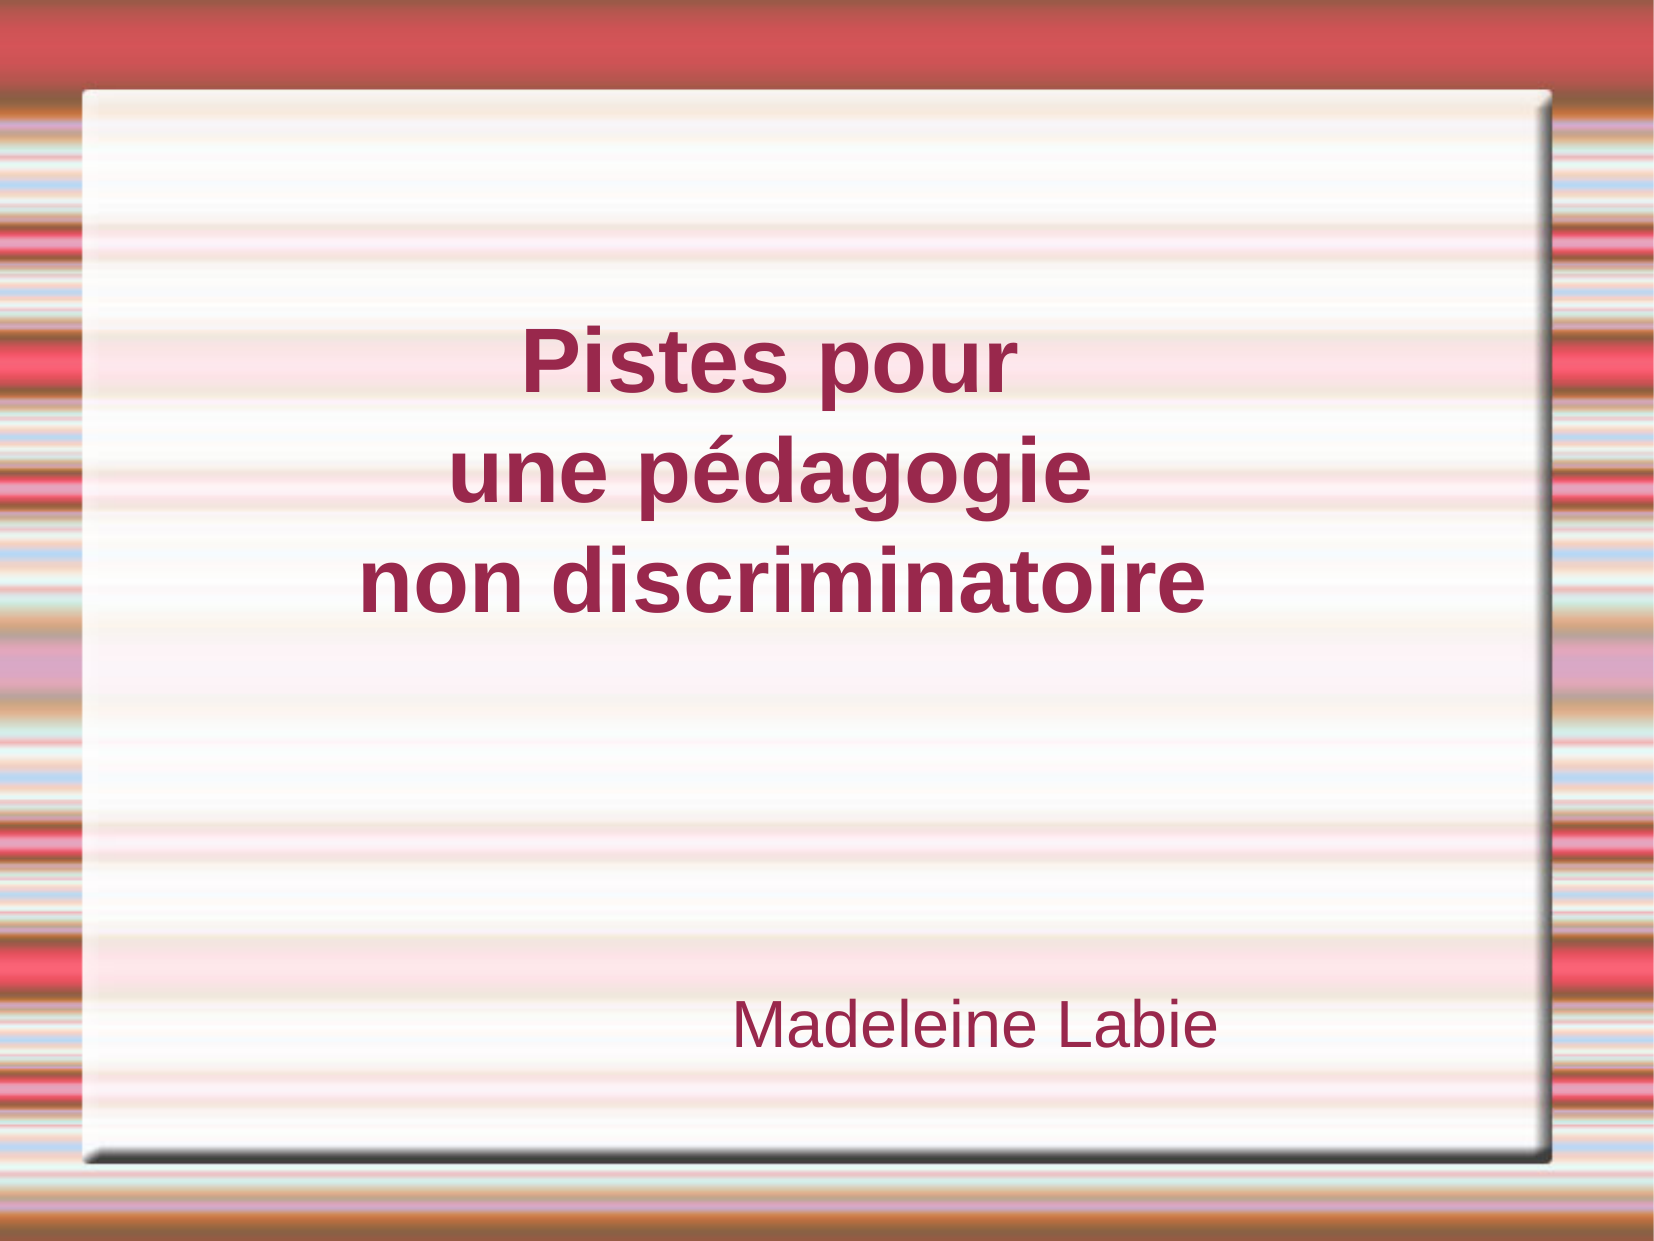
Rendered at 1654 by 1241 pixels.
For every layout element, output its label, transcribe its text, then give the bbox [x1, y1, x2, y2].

title Pistes pour une pédagogie non discriminatoire [60, 312, 1506, 621]
subtitle Madeleine Labie [134, 337, 1516, 1146]
